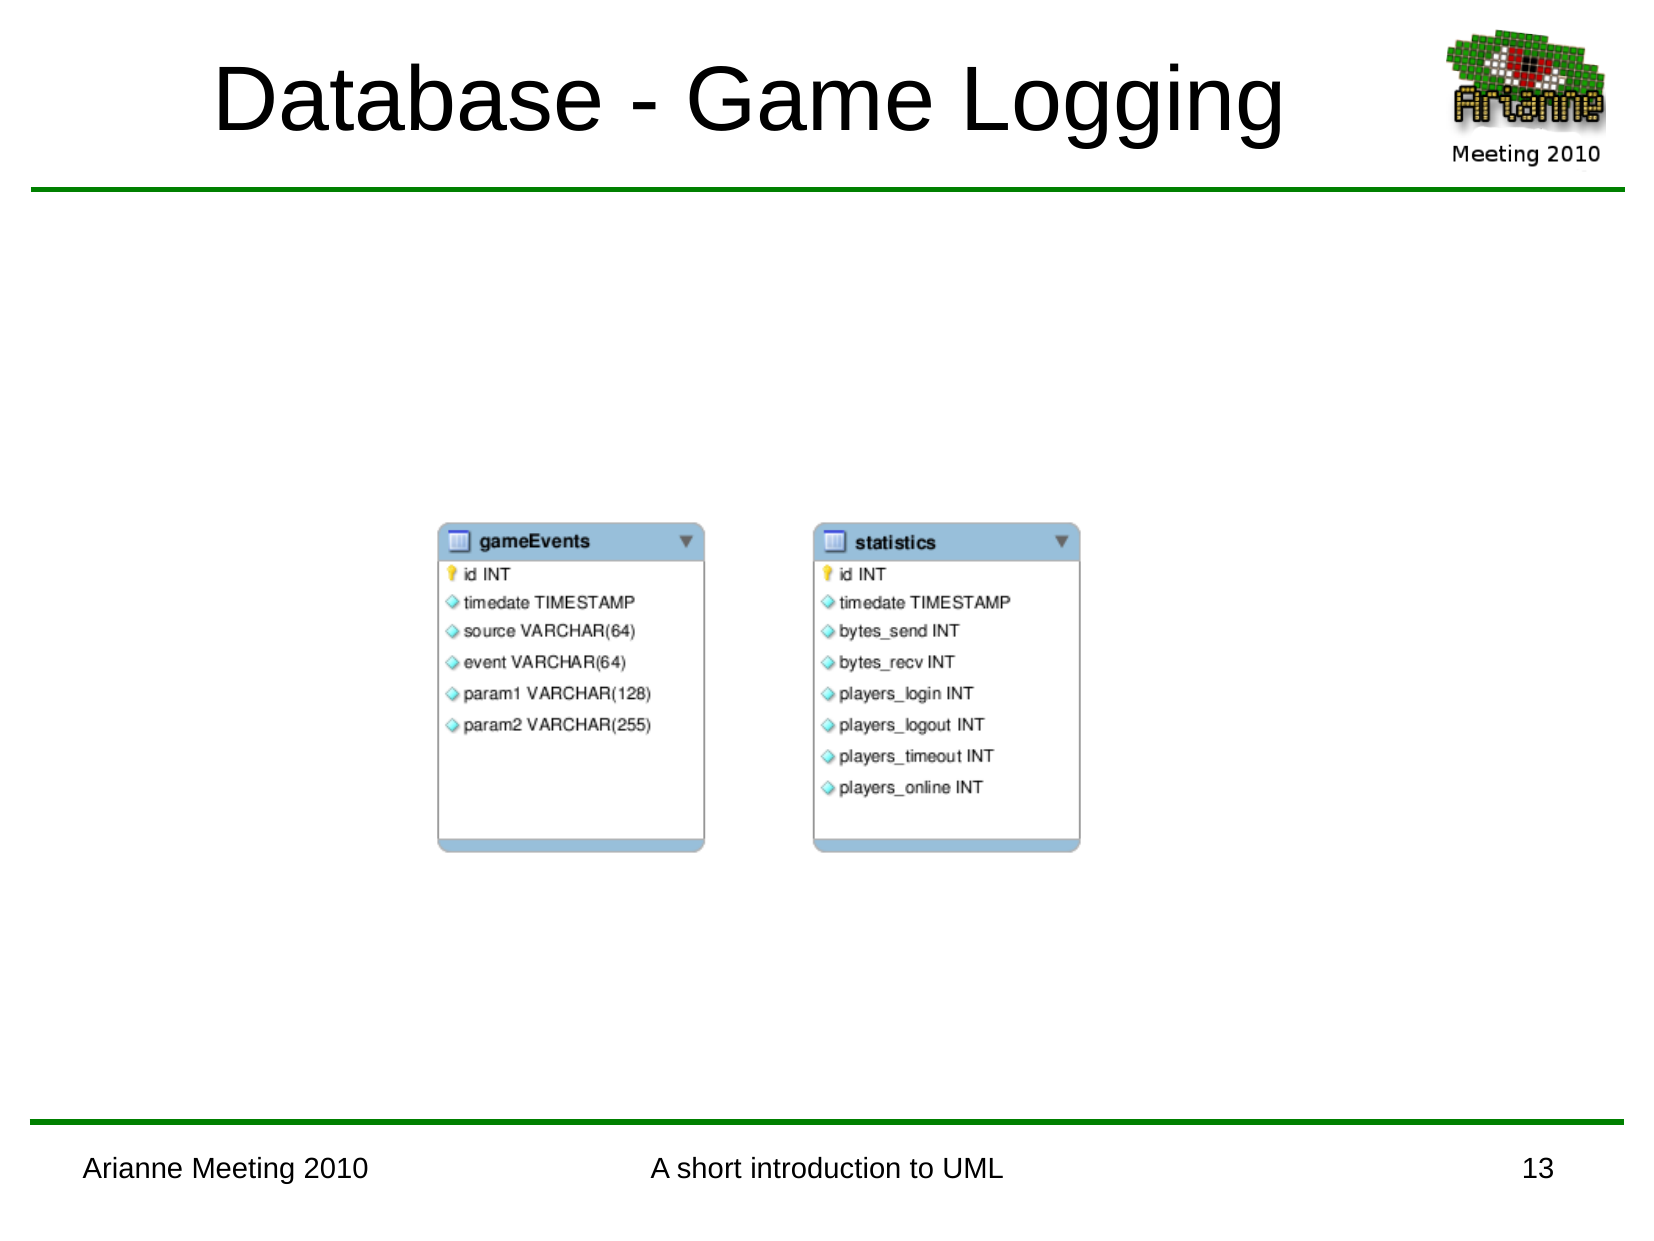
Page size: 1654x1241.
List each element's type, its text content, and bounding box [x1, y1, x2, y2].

title Database - Game Logging [82, 47, 1418, 150]
picture [422, 507, 1095, 867]
picture [1446, 29, 1606, 178]
